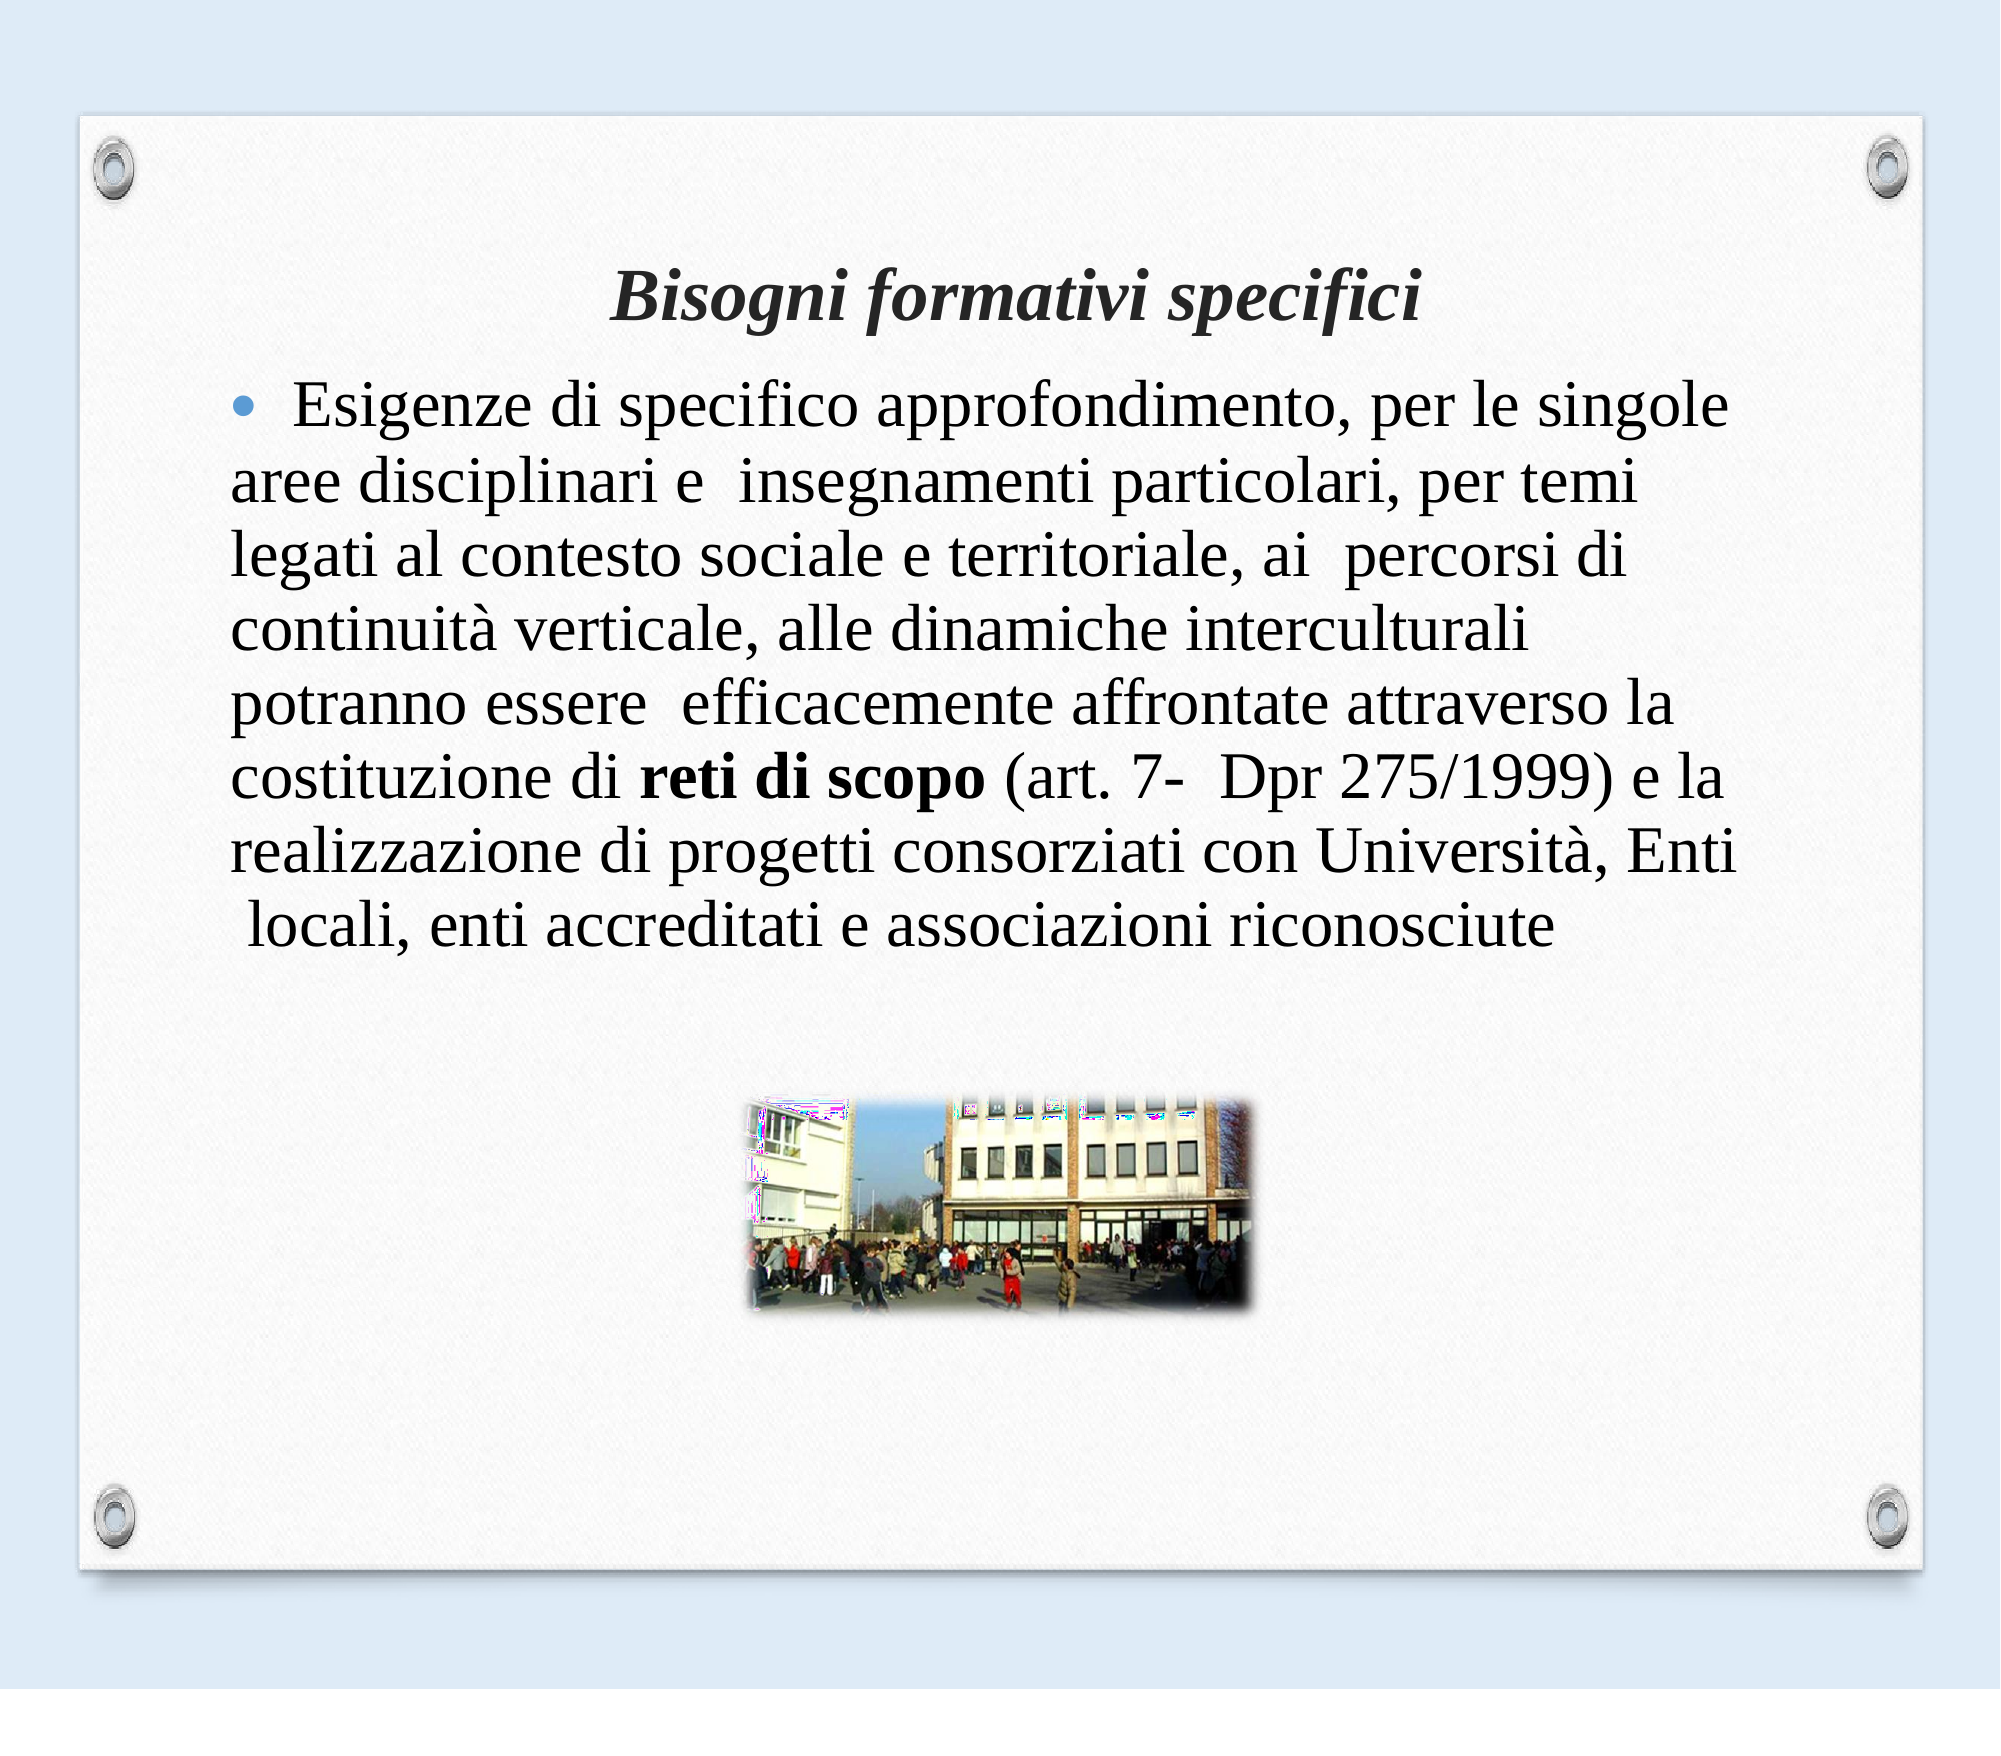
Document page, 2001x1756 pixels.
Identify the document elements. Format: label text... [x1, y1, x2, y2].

text_box [0, 0, 2000, 1690]
title Bisogni formativi specifici [366, 153, 1666, 338]
text_box Esigenze di specifico approfondimento, per le singole aree disciplinari e insegnamenti particolari, per temi legati al contesto sociale e territoriale, ai percorsi di continuità verticale, alle dinamiche interculturali potranno essere efficacemente affrontate attraverso la costituzione di reti di scopo (art. 7- Dpr 275/1999) e la realizzazione di progetti consorziati con Università, Enti locali, enti accreditati e associazioni riconosciute [230, 364, 1757, 962]
